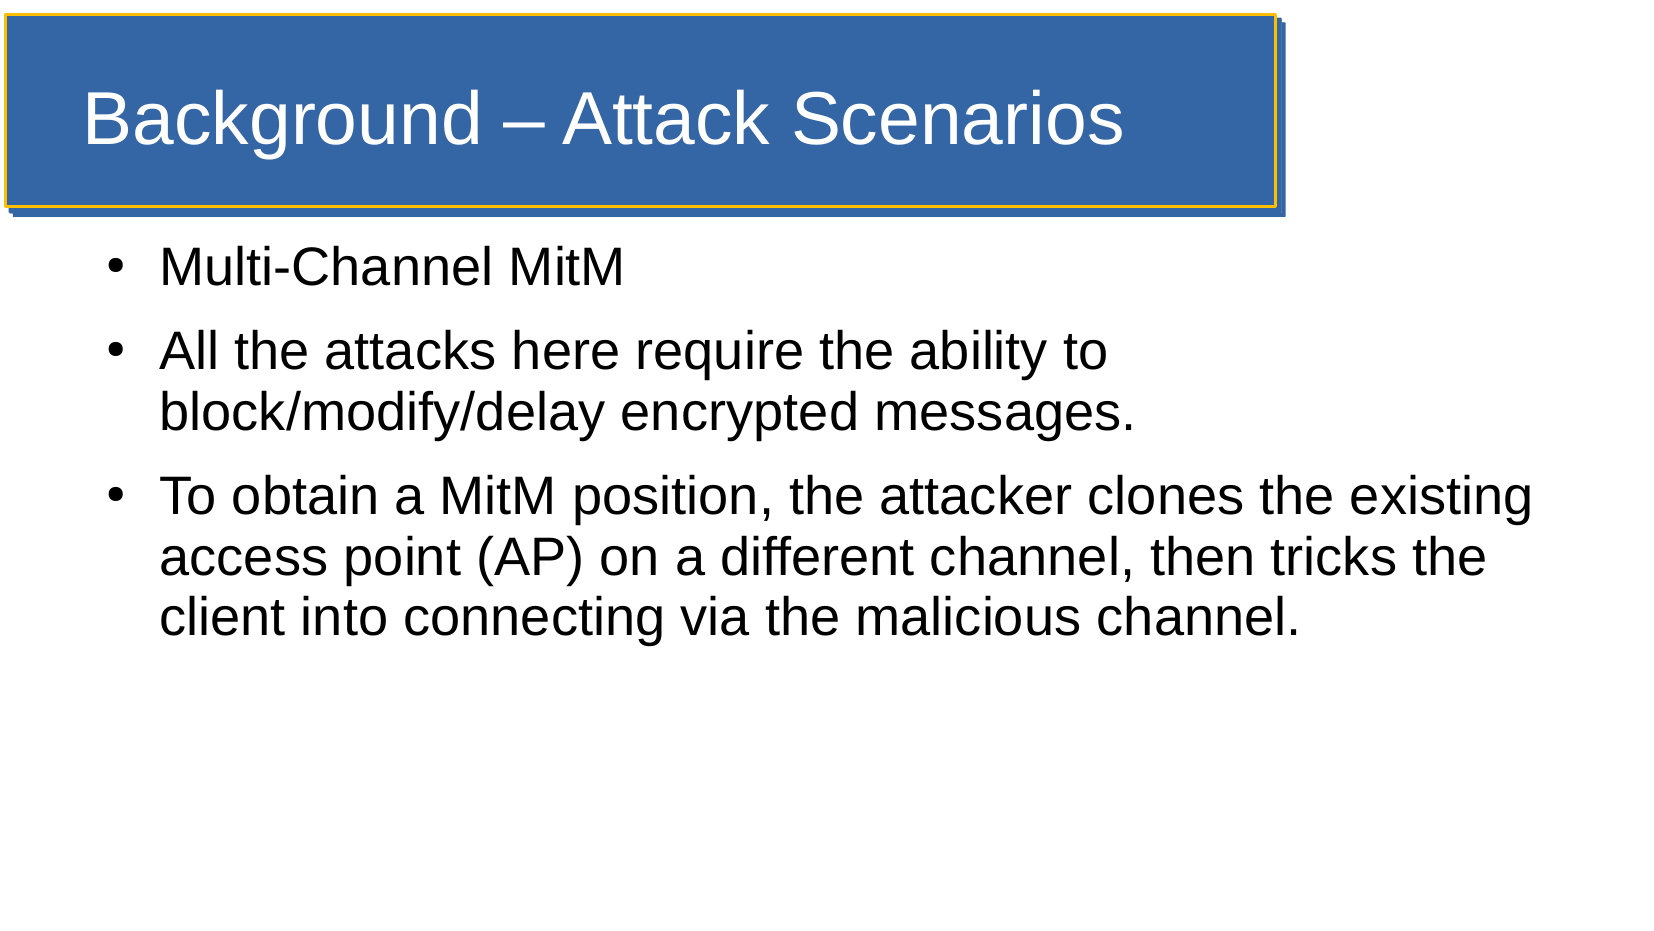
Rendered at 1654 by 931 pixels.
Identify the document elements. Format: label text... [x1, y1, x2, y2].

title Background – Attack Scenarios [82, 44, 1235, 192]
list Multi-Channel MitM All the attacks here require the ability to block/modify/delay encrypted messages. To obtain a MitM position, the attacker clones the existing access point (AP) on a different channel, then tricks the client into connecting via the malicious channel. [88, 236, 1565, 798]
